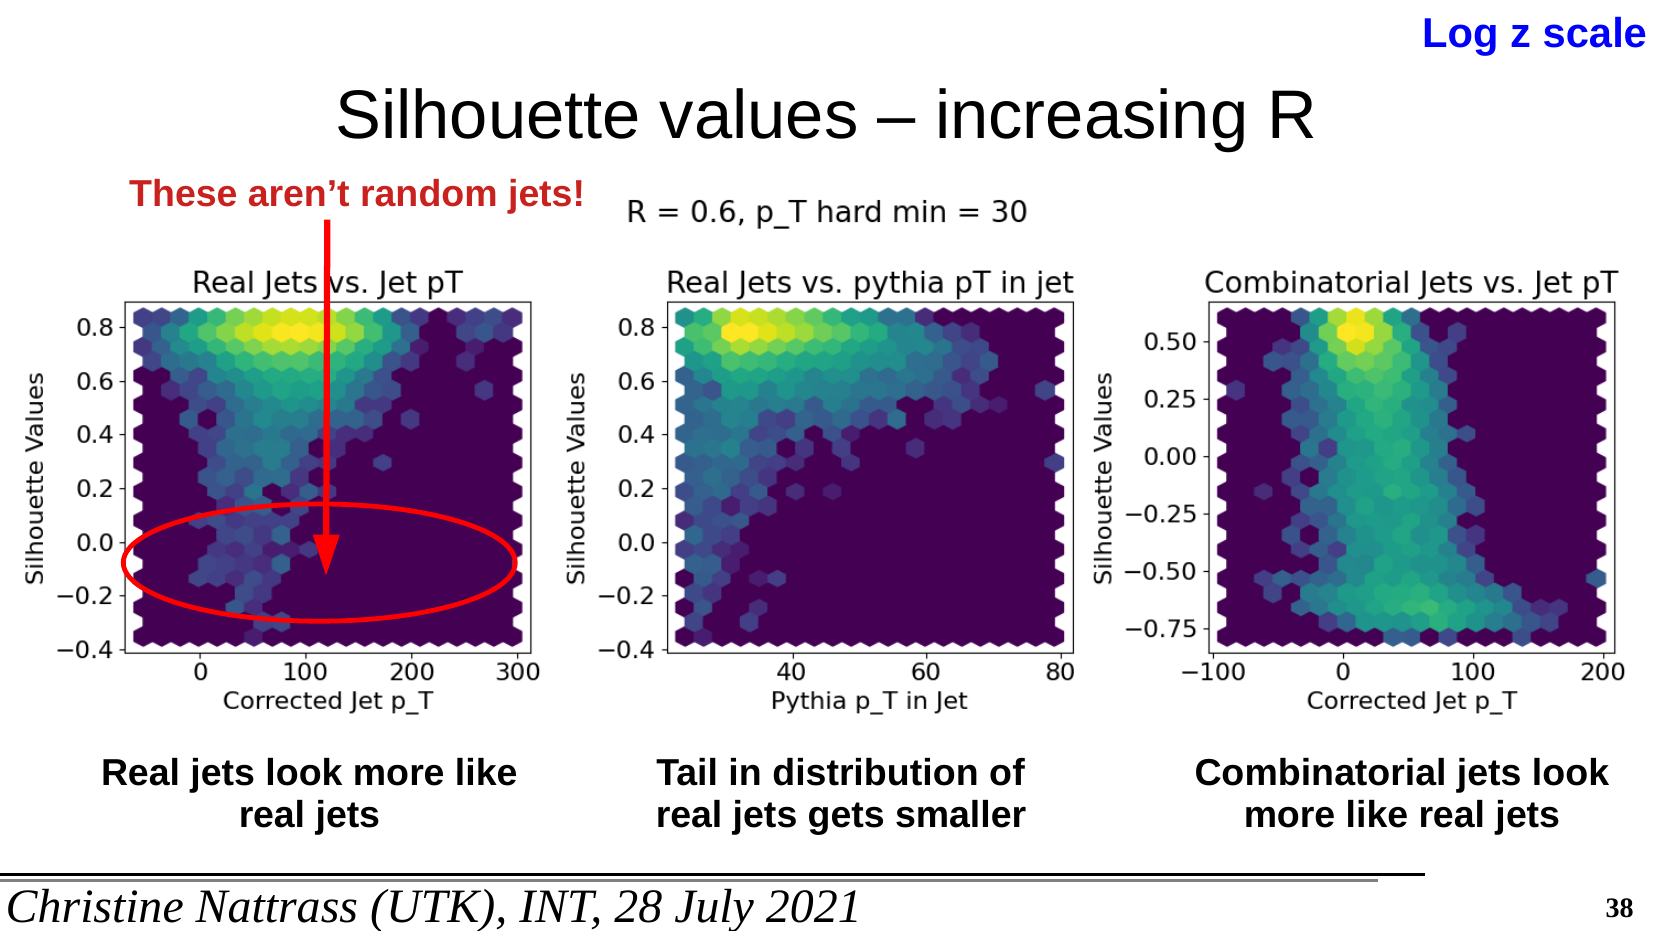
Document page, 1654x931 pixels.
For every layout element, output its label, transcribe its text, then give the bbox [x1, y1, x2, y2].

text_box Log z scale [1176, 2, 1654, 88]
text_box These aren’t random jets! [101, 164, 613, 222]
text_box Tail in distribution of real jets gets smaller [604, 744, 1078, 844]
picture [0, 189, 1654, 741]
text_box Combinatorial jets look more like real jets [1165, 744, 1639, 844]
title Silhouette values – increasing R [82, 37, 1571, 189]
text_box Real jets look more like real jets [72, 744, 547, 843]
picture [126, 507, 512, 618]
